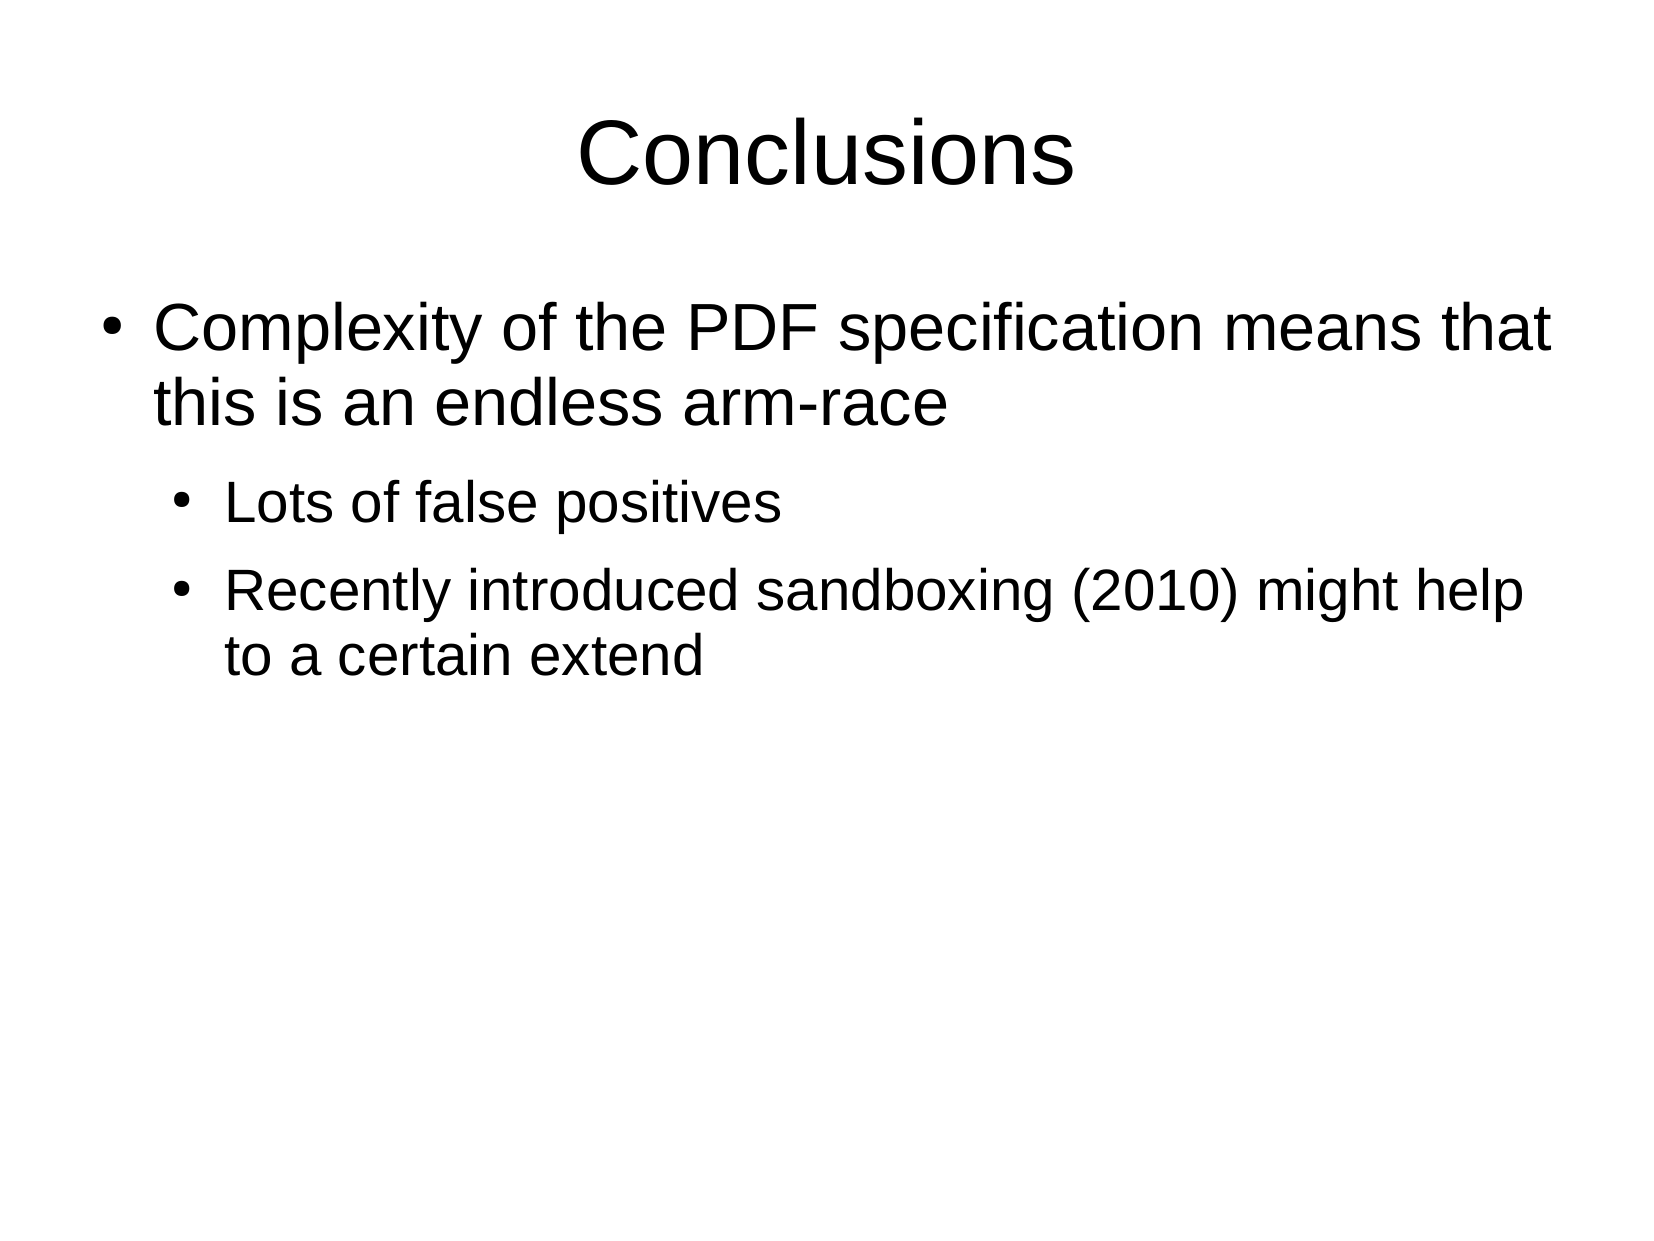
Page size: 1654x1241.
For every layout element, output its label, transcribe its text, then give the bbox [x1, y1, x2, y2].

list Complexity of the PDF specification means that this is an endless arm-race Lots of false positives Recently introduced sandboxing (2010) might help to a certain extend [82, 290, 1571, 1109]
title Conclusions [82, 49, 1571, 257]
